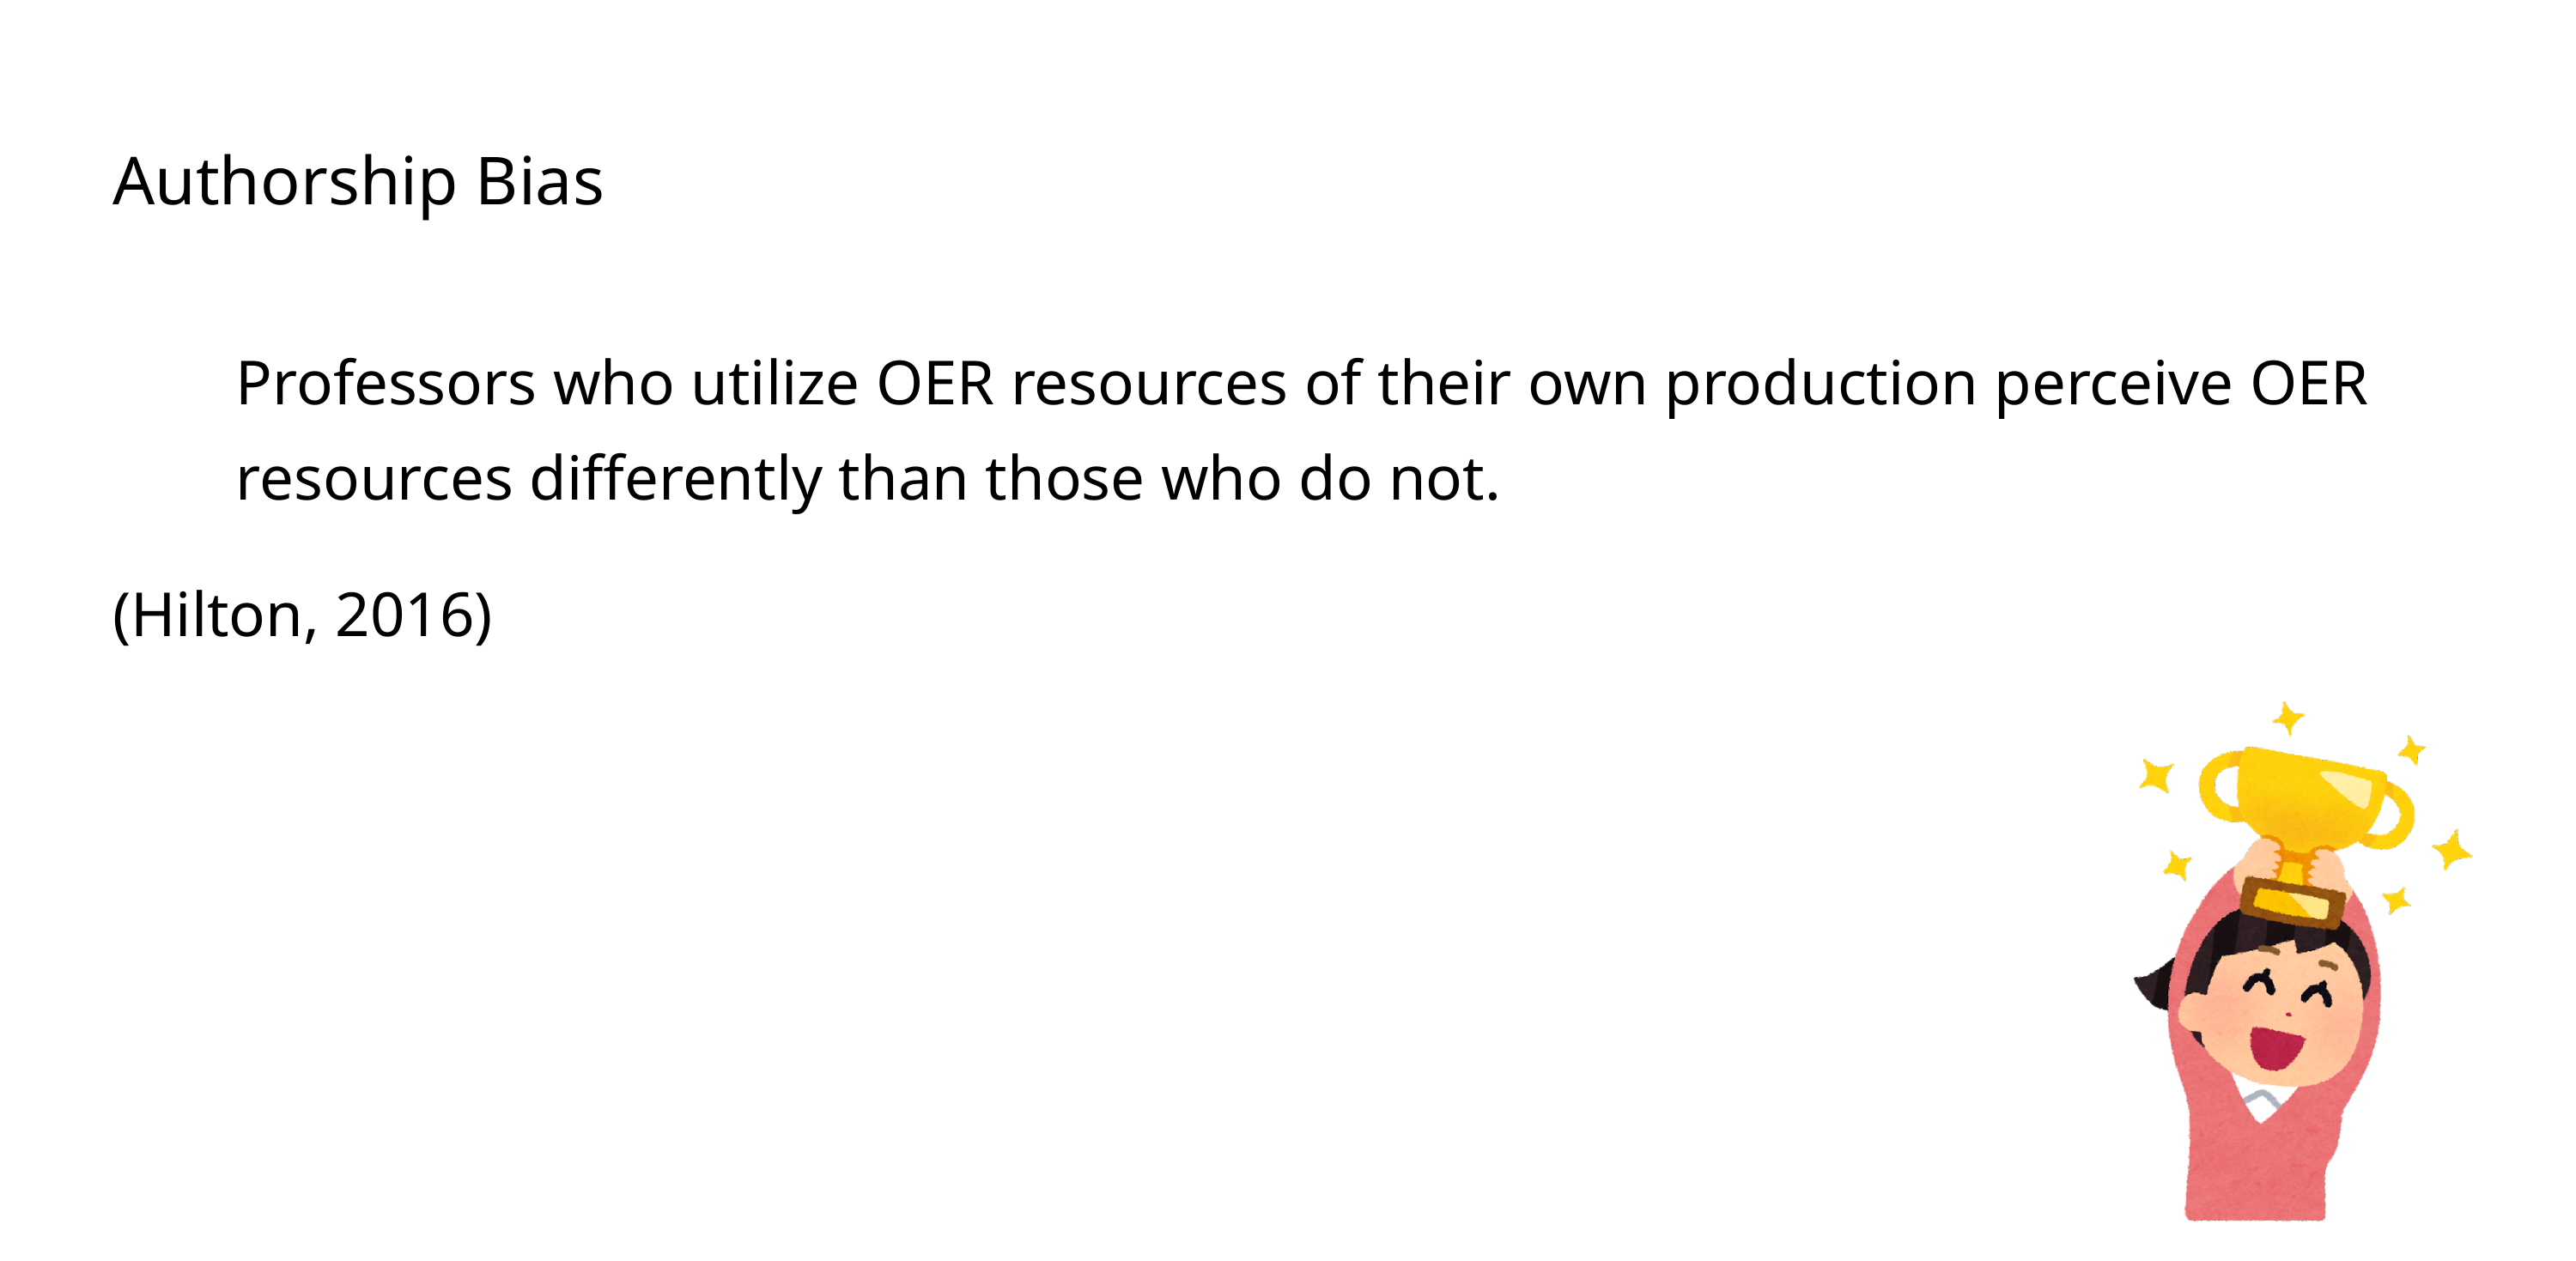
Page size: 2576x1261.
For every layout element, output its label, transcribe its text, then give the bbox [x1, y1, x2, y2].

picture [2104, 701, 2488, 1239]
title Authorship Bias [88, 109, 2488, 250]
list Professors who utilize OER resources of their own production perceive OER resources differently than those who do not. (Hilton, 2016) [88, 302, 2488, 1120]
